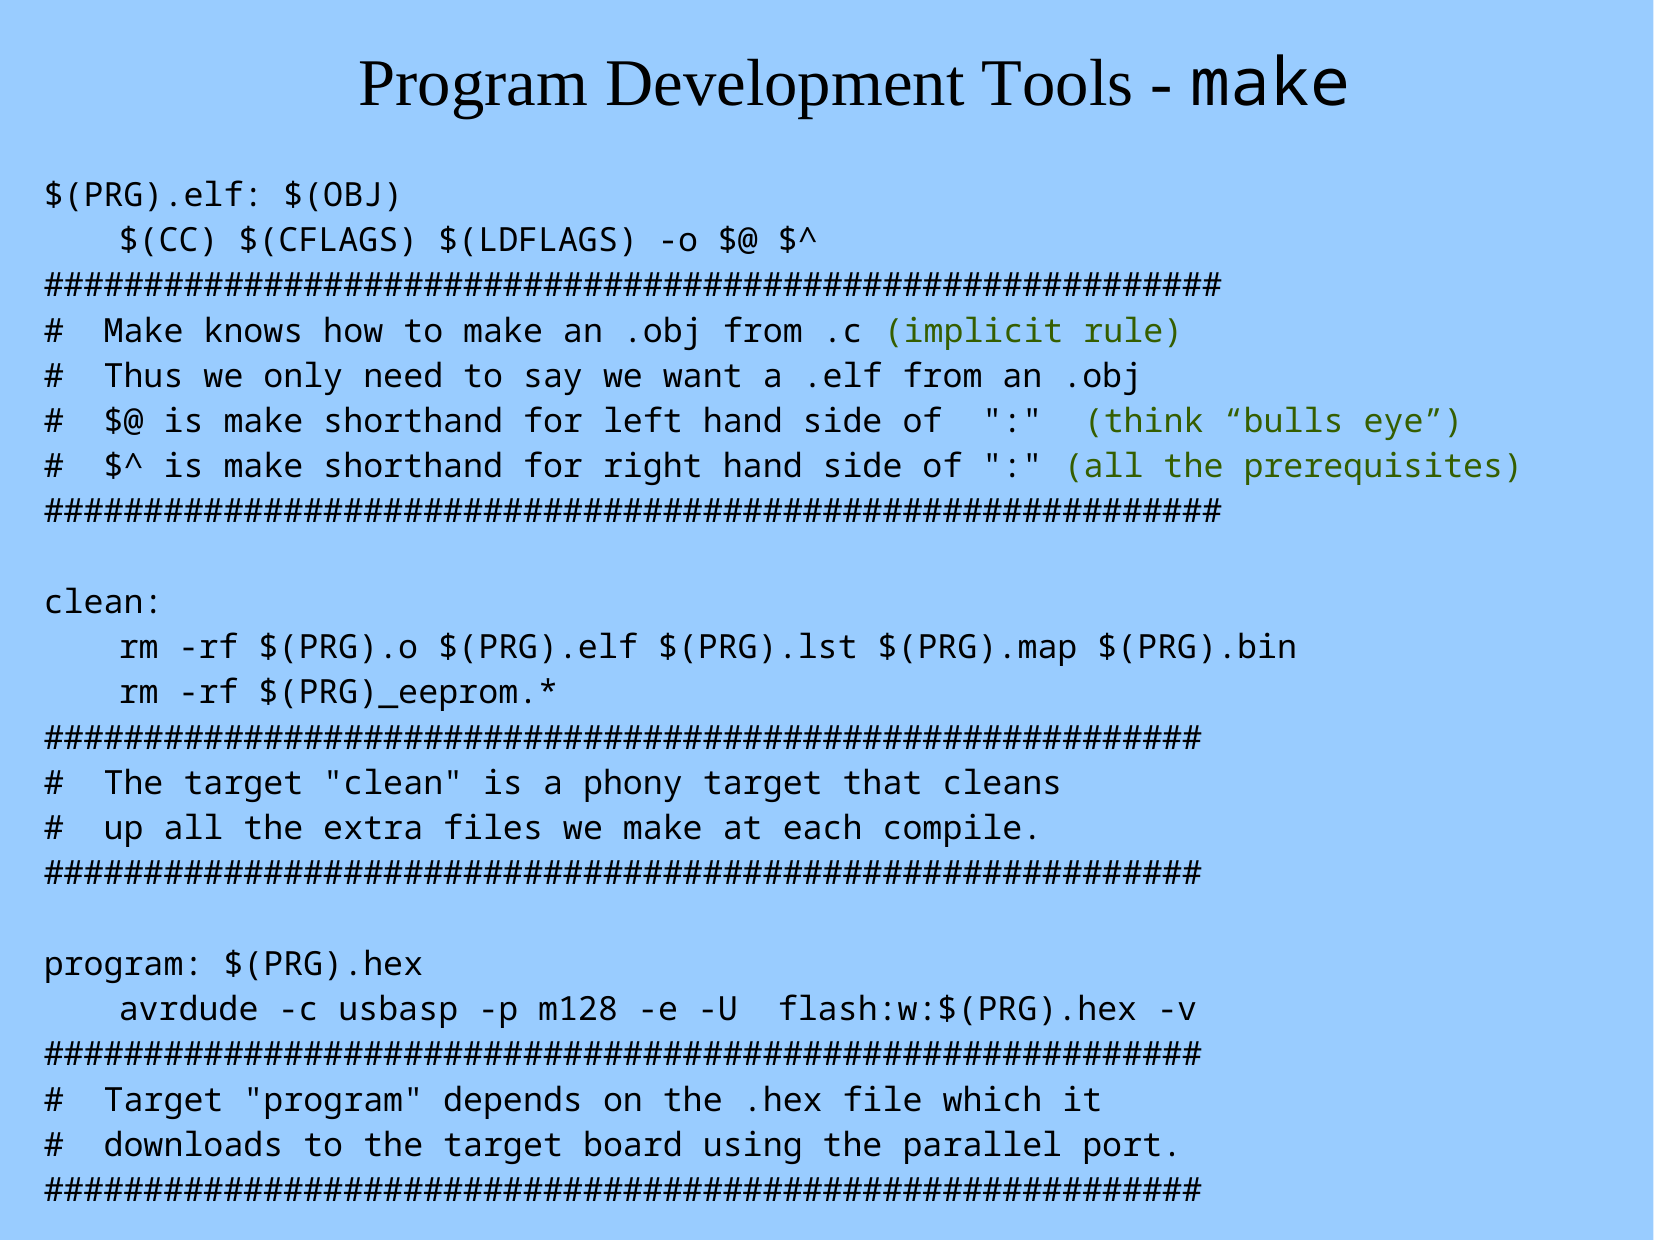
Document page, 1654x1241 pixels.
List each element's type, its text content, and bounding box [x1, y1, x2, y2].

text_box $(PRG).elf: $(OBJ) $(CC) $(CFLAGS) $(LDFLAGS) -o $@ $^ ########################################################### # Make knows how to make an .obj from .c (implicit rule) # Thus we only need to say we want a .elf from an .obj # $@ is make shorthand for left hand side of ":" (think “bulls eye”) # $^ is make shorthand for right hand side of ":" (all the prerequisites) ########################################################### clean: rm -rf $(PRG).o $(PRG).elf $(PRG).lst $(PRG).map $(PRG).bin rm -rf $(PRG)_eeprom.* ########################################################## # The target "clean" is a phony target that cleans # up all the extra files we make at each compile. ########################################################## program: $(PRG).hex avrdude -c usbasp -p m128 -e -U flash:w:$(PRG).hex -v ########################################################## # Target "program" depends on the .hex file which it # downloads to the target board using the parallel port. ########################################################## [43, 170, 1582, 1172]
text_box Program Development Tools - make [358, 34, 1352, 113]
